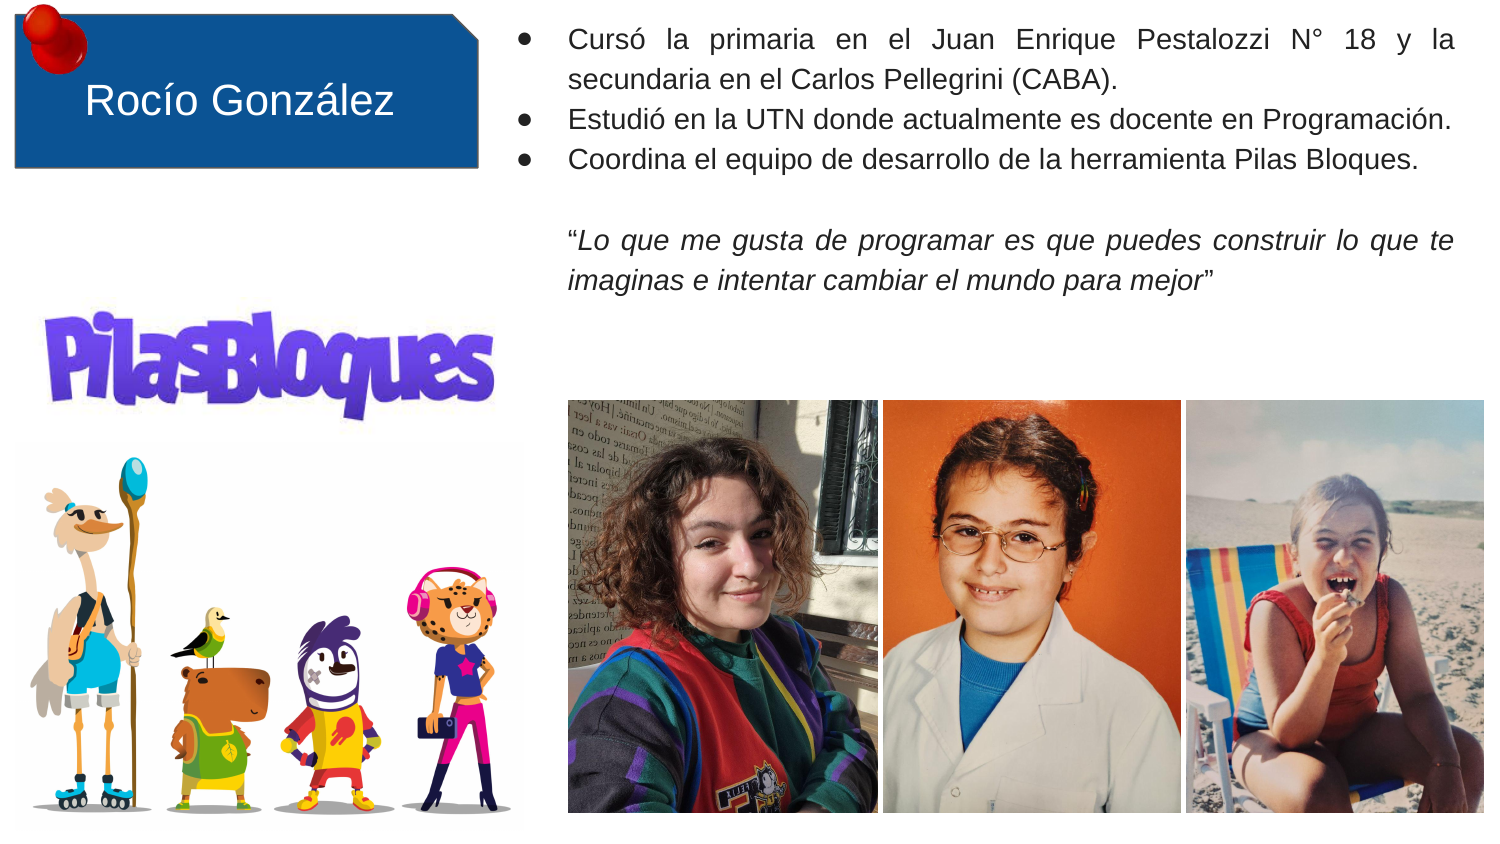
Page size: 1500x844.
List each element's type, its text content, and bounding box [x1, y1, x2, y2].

picture [883, 400, 1181, 813]
picture [568, 400, 878, 813]
picture [1186, 400, 1484, 813]
picture [15, 0, 100, 82]
text_box Rocío González [15, 14, 477, 168]
picture [15, 442, 524, 831]
picture [30, 297, 509, 435]
text_box Cursó la primaria en el Juan Enrique Pestalozzi N° 18 y la secundaria en el Carlos Pellegrini (CABA). Estudió en la UTN donde actualmente es docente en Programación. Coordina el equipo de desarrollo de la herramienta Pilas Bloques. “Lo que me gusta de programar es que puedes construir lo que te imaginas e intentar cambiar el mundo para mejor” [477, 0, 1471, 293]
